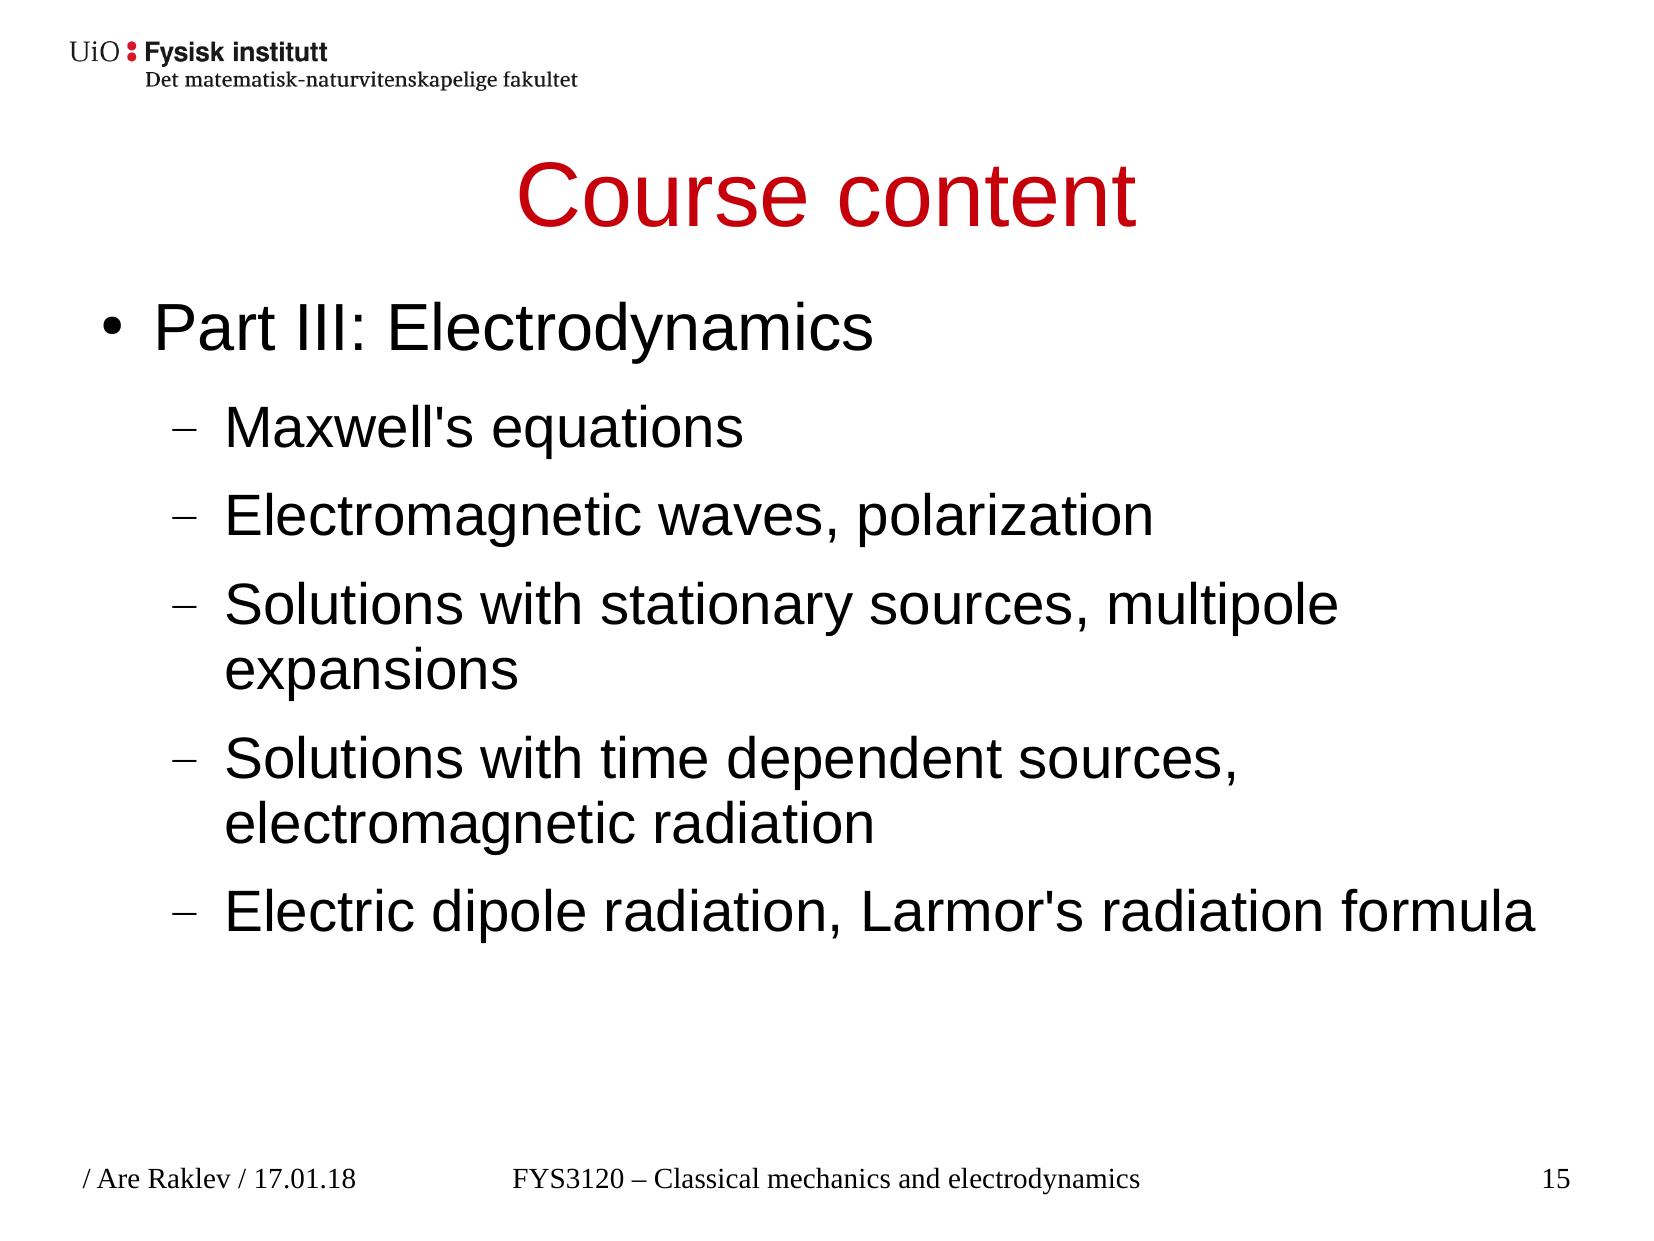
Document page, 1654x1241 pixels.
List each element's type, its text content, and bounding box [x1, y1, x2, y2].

title Course content [82, 90, 1571, 290]
list Part III: Electrodynamics Maxwell's equations Electromagnetic waves, polarization Solutions with stationary sources, multipole expansions Solutions with time dependent sources, electromagnetic radiation Electric dipole radiation, Larmor's radiation formula [82, 290, 1571, 1094]
picture [68, 37, 581, 93]
